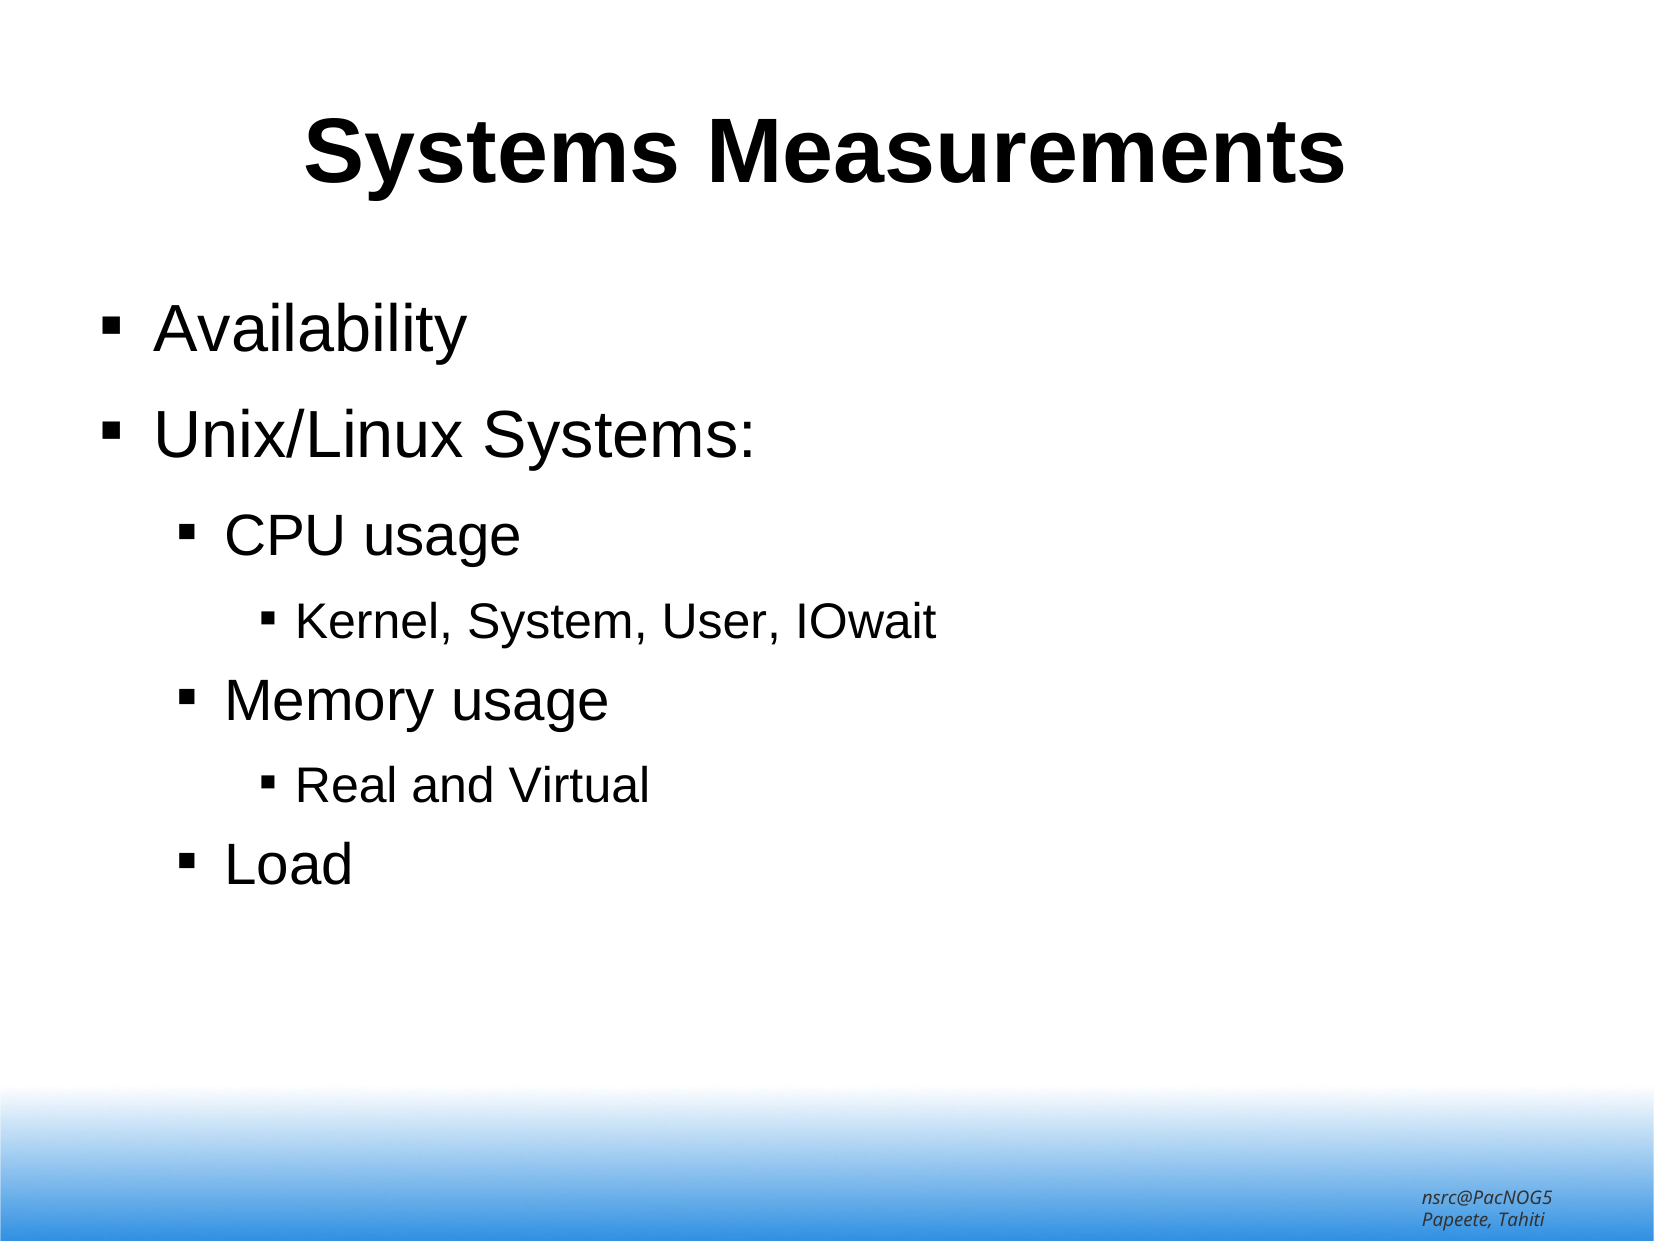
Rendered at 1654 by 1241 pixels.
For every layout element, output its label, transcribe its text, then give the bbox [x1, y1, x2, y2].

picture [0, 1083, 1654, 1241]
list Availability Unix/Linux Systems: CPU usage Kernel, System, User, IOwait Memory usage Real and Virtual Load [82, 290, 1571, 1094]
title Systems Measurements [82, 56, 1571, 249]
